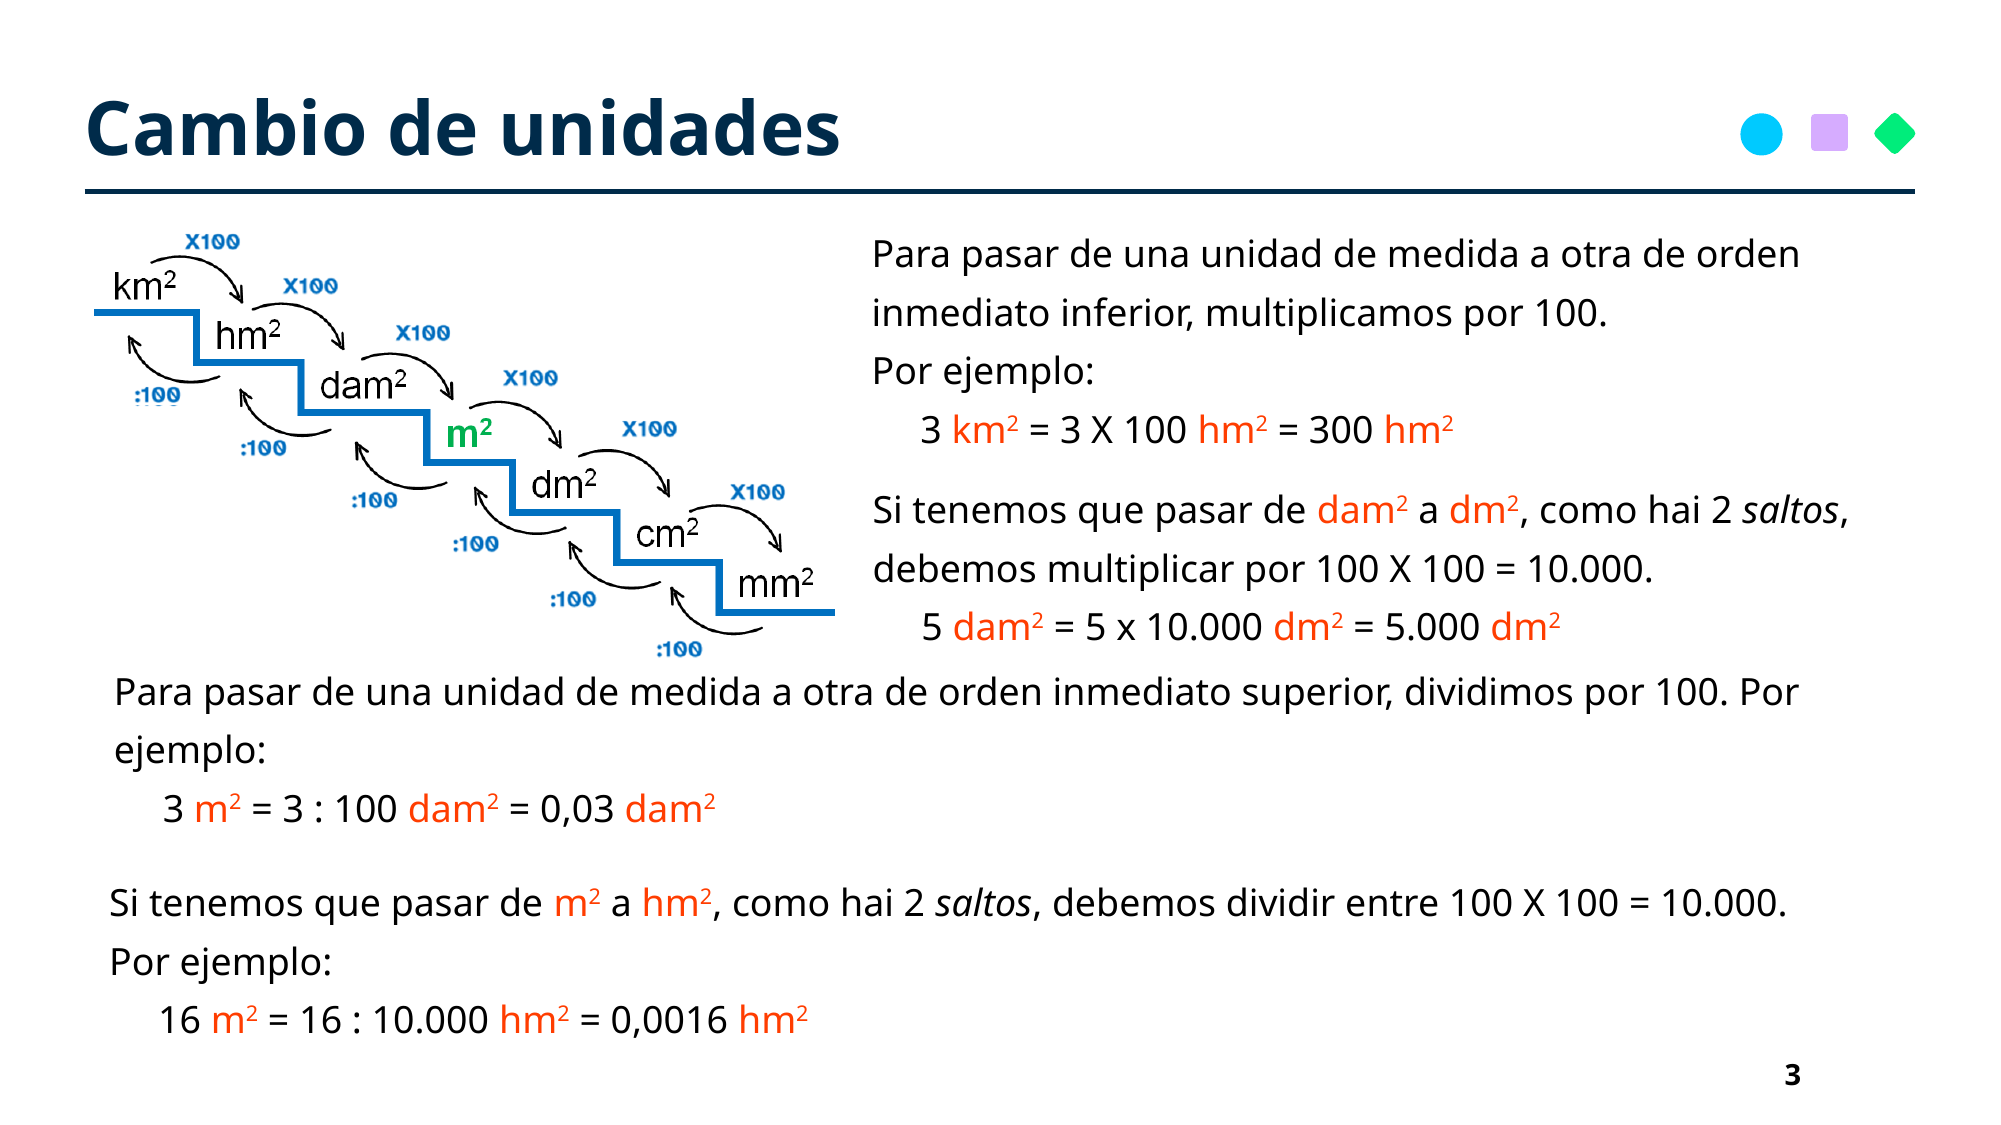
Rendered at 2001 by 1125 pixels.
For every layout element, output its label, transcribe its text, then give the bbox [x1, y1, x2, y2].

picture [88, 223, 841, 663]
text_box Para pasar de una unidad de medida a otra de orden inmediato superior, dividimos por 100. Por ejemplo: 3 m2 = 3 : 100 dam2 = 0,03 dam2 [99, 663, 1890, 827]
text_box Si tenemos que pasar de m2 a hm2, como hai 2 saltos, debemos dividir entre 100 X 100 = 10.000. Por ejemplo: 16 m2 = 16 : 10.000 hm2 = 0,0016 hm2 [94, 842, 1875, 1072]
text_box Si tenemos que pasar de dam2 a dm2, como hai 2 saltos, debemos multiplicar por 100 X 100 = 10.000. 5 dam2 = 5 x 10.000 dm2 = 5.000 dm2 [857, 462, 1943, 665]
text_box Para pasar de una unidad de medida a otra de orden inmediato inferior, multiplicamos por 100. Por ejemplo: 3 km2 = 3 X 100 hm2 = 300 hm2 [856, 222, 1955, 453]
title Cambio de unidades [84, 29, 1601, 178]
